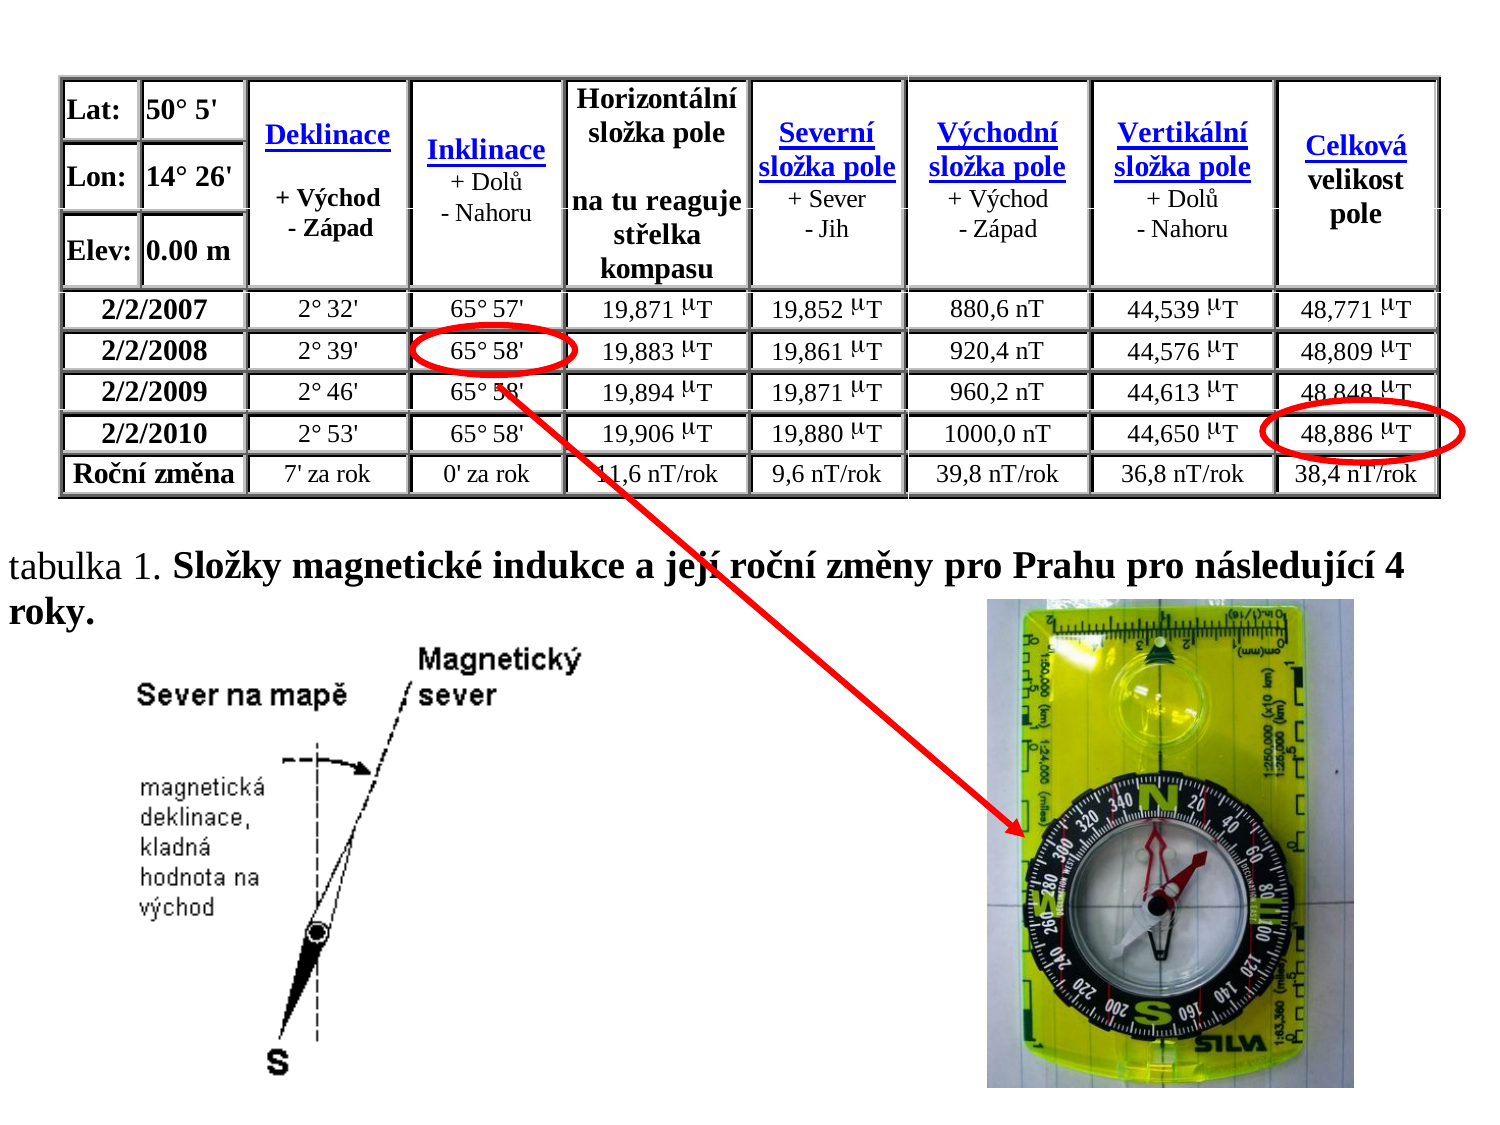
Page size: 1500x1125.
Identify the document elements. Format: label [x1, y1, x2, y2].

picture [987, 599, 1354, 1088]
chart [0, 75, 1500, 635]
picture [112, 612, 619, 1101]
